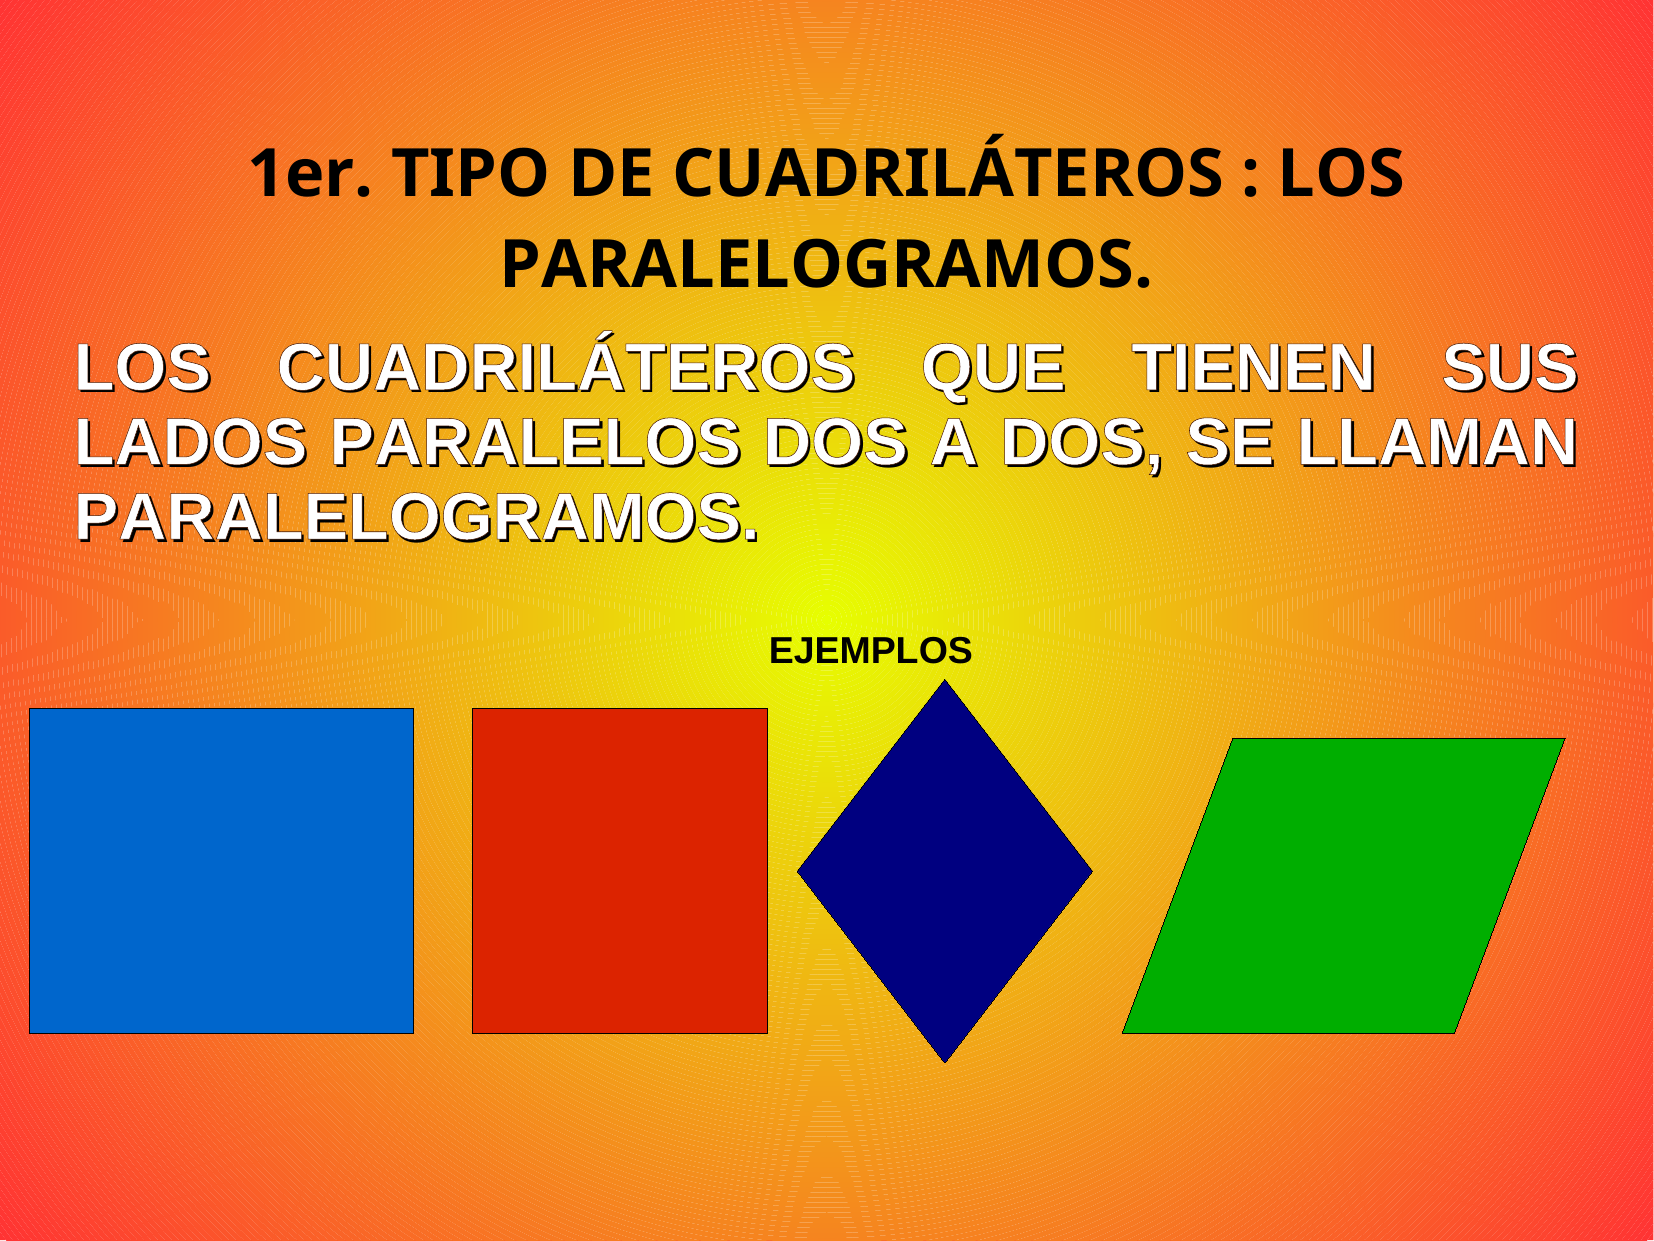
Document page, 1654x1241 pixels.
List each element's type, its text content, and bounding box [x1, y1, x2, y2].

text_box EJEMPLOS [679, 622, 1063, 680]
text_box [29, 708, 414, 1034]
text_box [1122, 738, 1566, 1034]
text_box 1er. TIPO DE CUADRILÁTEROS : LOS PARALELOGRAMOS. [118, 118, 1536, 321]
text_box [472, 708, 768, 1034]
text_box LOS CUADRILÁTEROS QUE TIENEN SUS LADOS PARALELOS DOS A DOS, SE LLAMAN PARALELOGRAMOS. [59, 321, 1595, 562]
text_box [797, 680, 1093, 1063]
